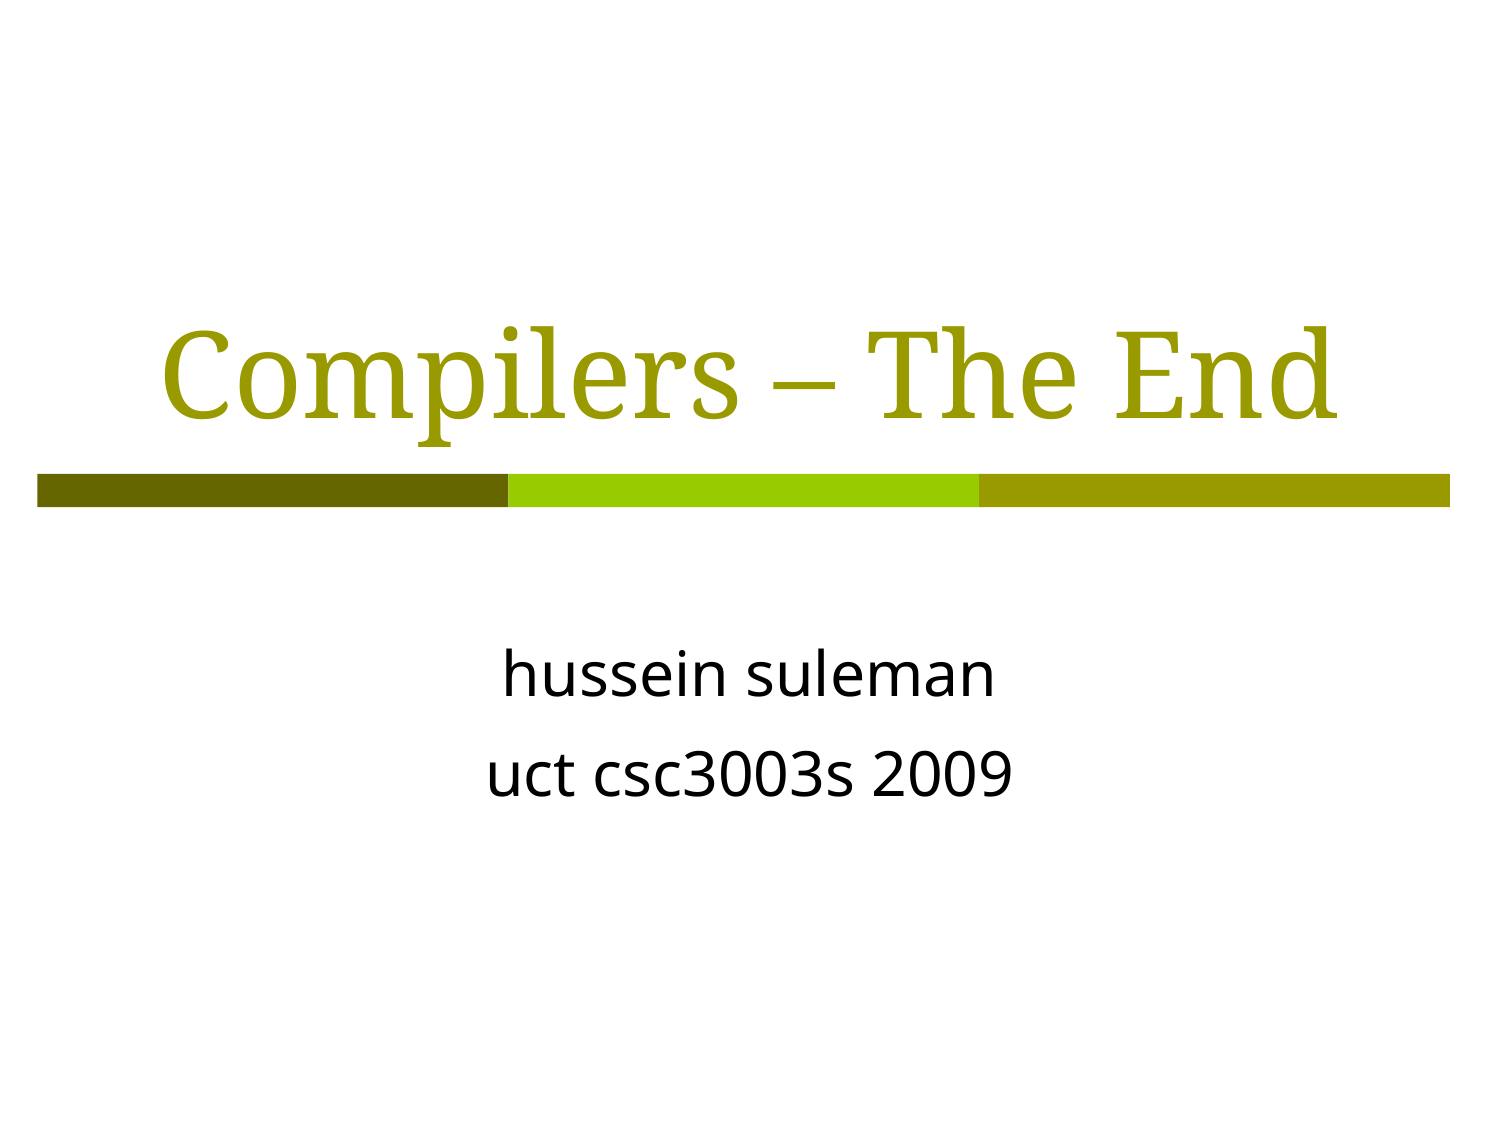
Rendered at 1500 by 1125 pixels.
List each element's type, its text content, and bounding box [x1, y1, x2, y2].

title Compilers – The End [112, 112, 1388, 462]
subtitle hussein suleman uct csc3003s 2009 [225, 621, 1276, 899]
